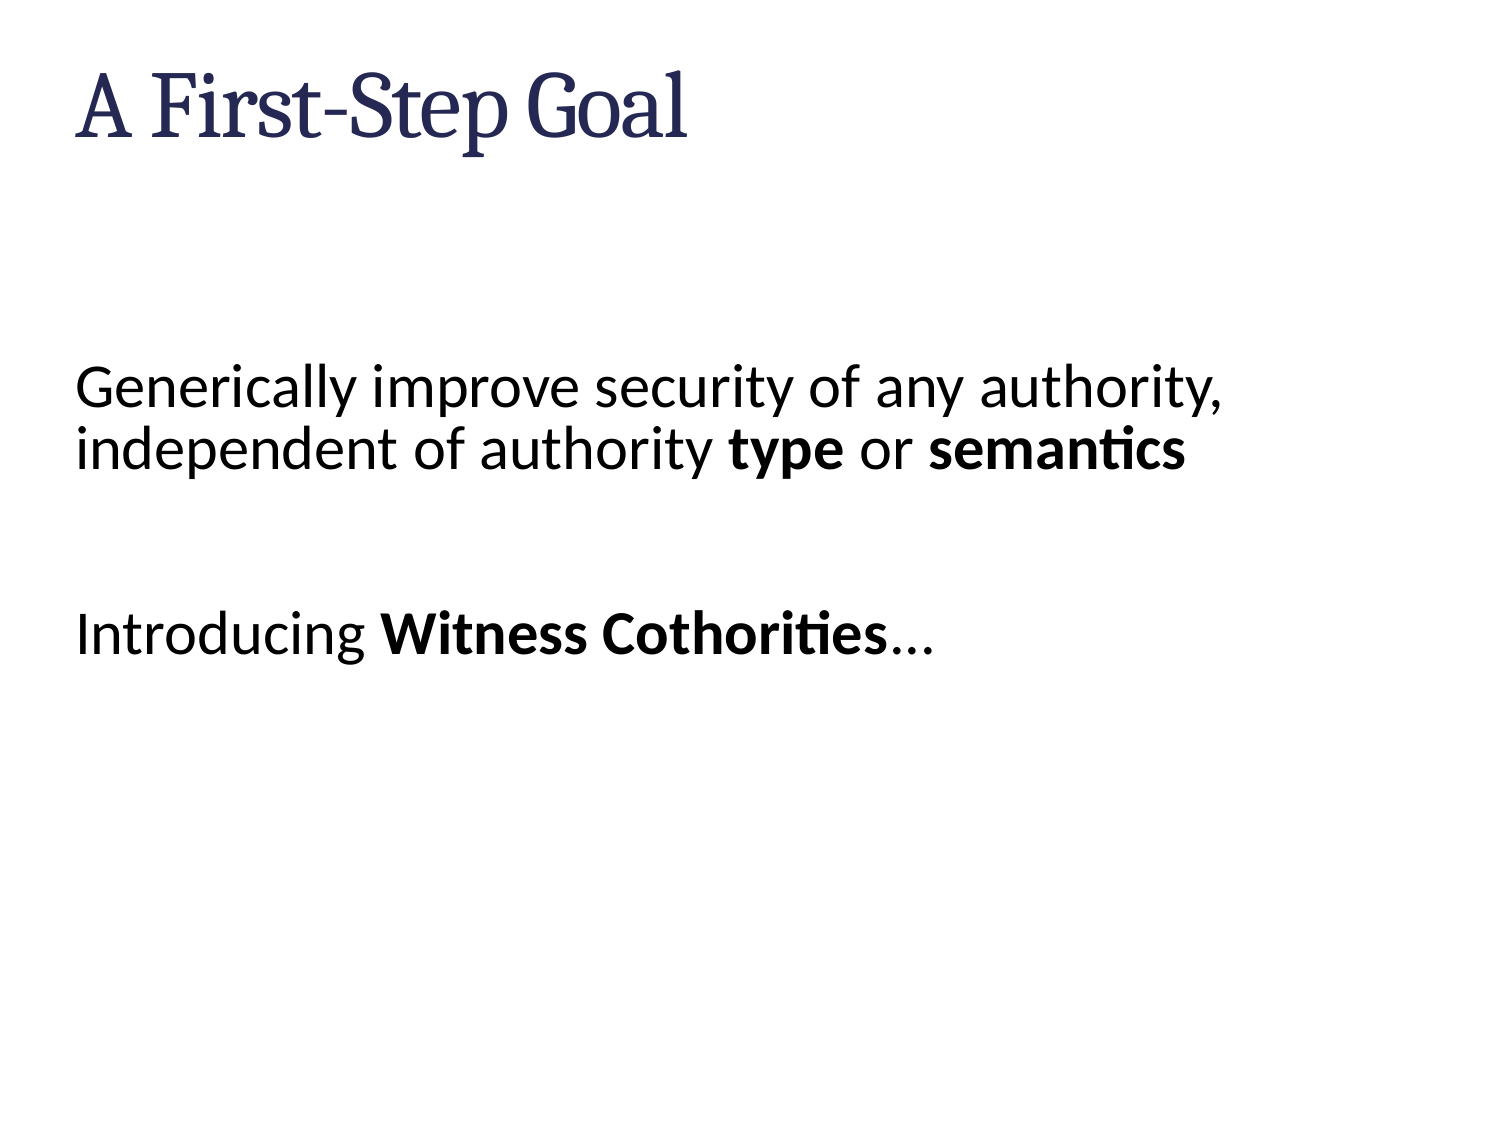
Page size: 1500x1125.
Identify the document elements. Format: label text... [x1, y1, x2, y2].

list Generically improve security of any authority, independent of authority type or semantics Introducing Witness Cothorities... [75, 360, 1325, 1063]
title A First-Step Goal [75, 12, 1486, 200]
